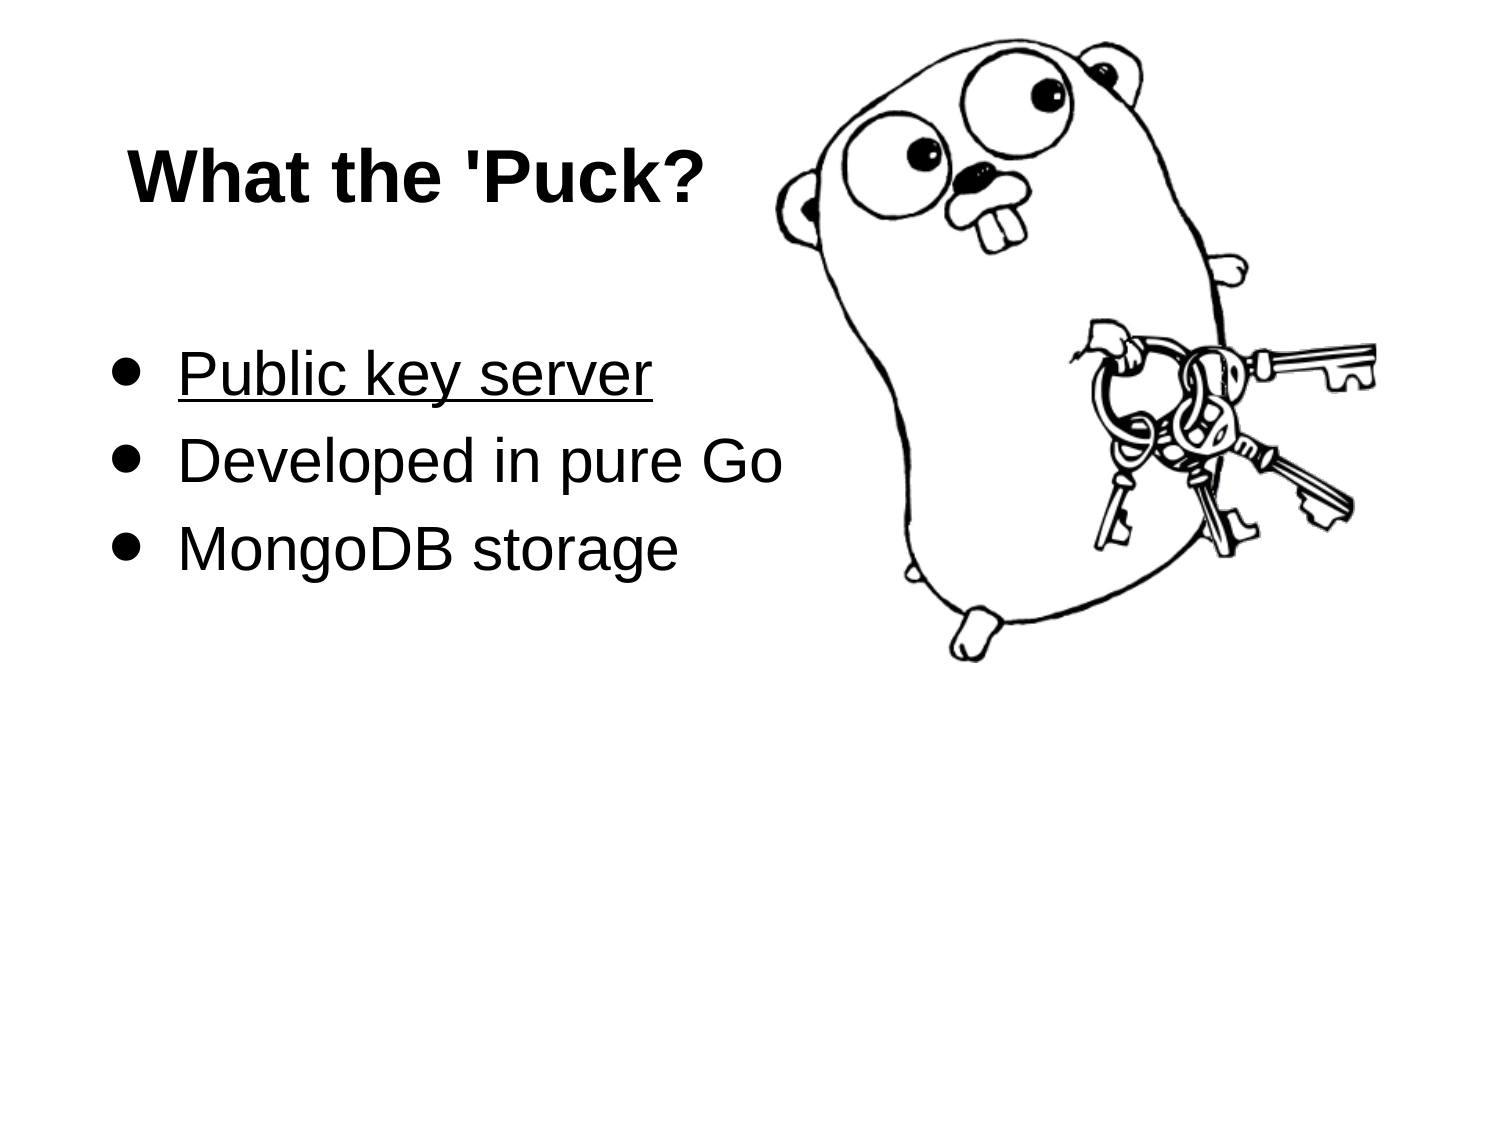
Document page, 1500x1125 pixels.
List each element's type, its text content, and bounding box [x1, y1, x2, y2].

title What the 'Puck? [75, 45, 774, 233]
list Public key server Developed in pure Go MongoDB storage [87, 317, 942, 1051]
text_box [774, 37, 1377, 663]
